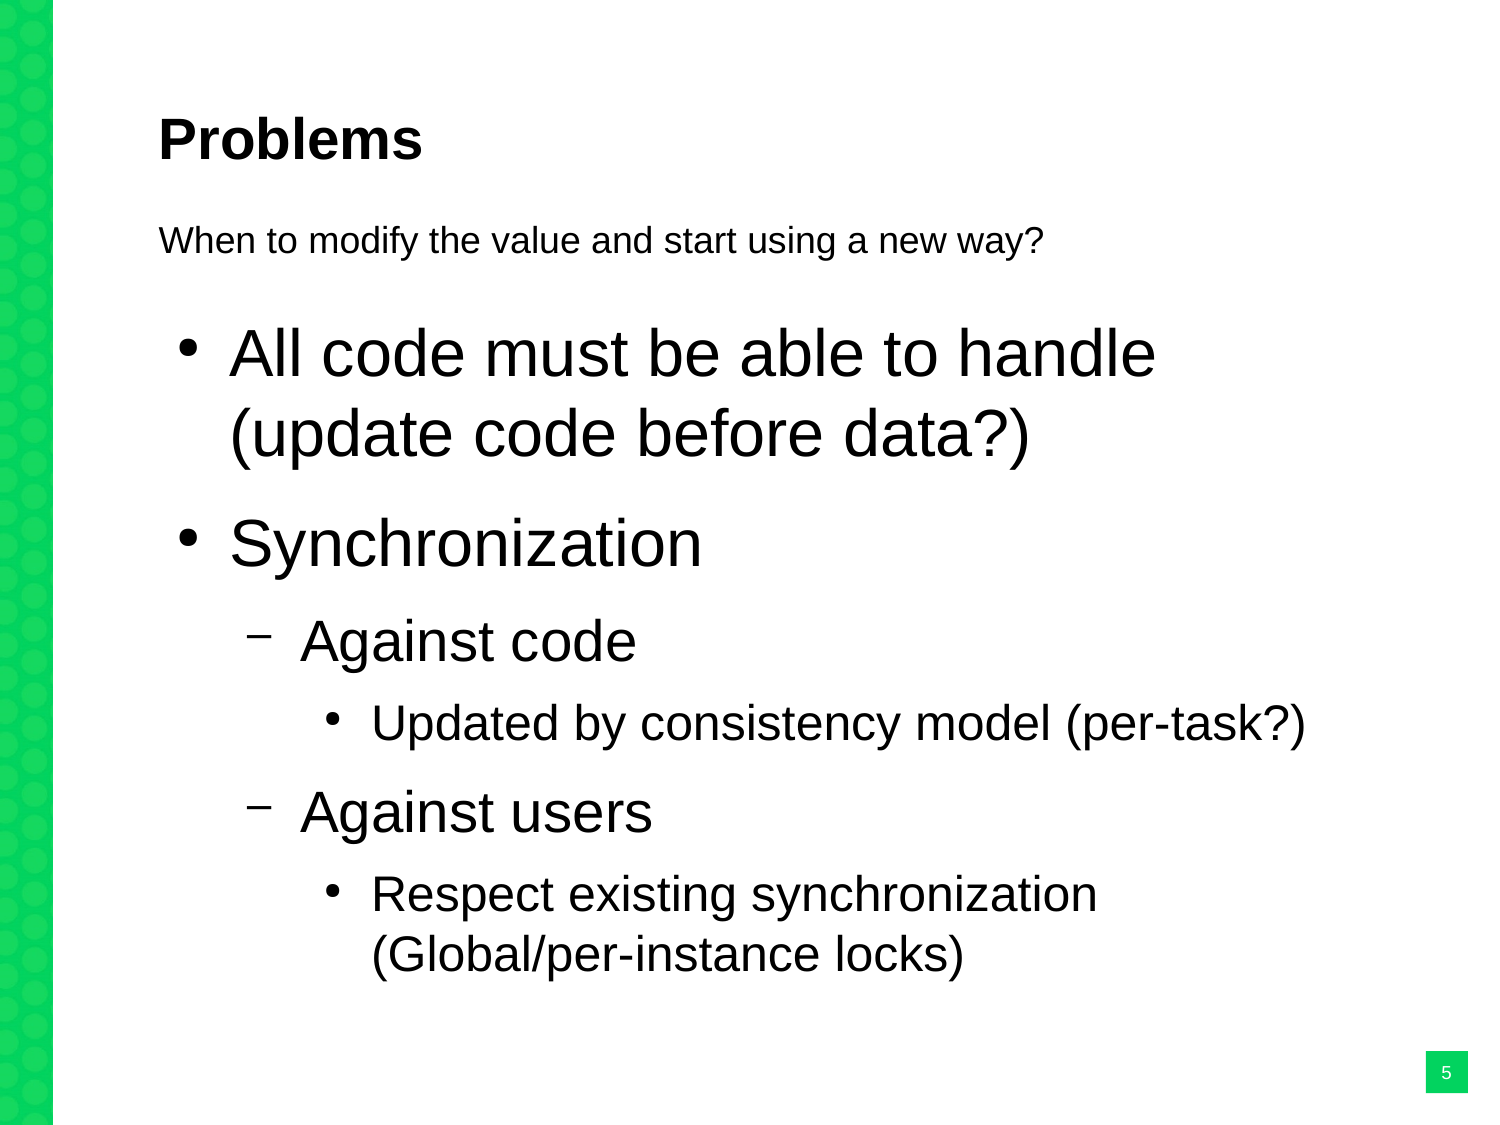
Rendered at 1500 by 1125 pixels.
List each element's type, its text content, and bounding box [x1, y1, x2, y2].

picture [0, 0, 53, 1125]
list When to modify the value and start using a new way? [143, 202, 1397, 274]
list All code must be able to handle (update code before data?) Synchronization Against code Updated by consistency model (per-task?) Against users Respect existing synchronization (Global/per-instance locks) [143, 302, 1397, 1021]
text_box <number> [1425, 1051, 1468, 1094]
title Problems [143, 94, 1397, 180]
